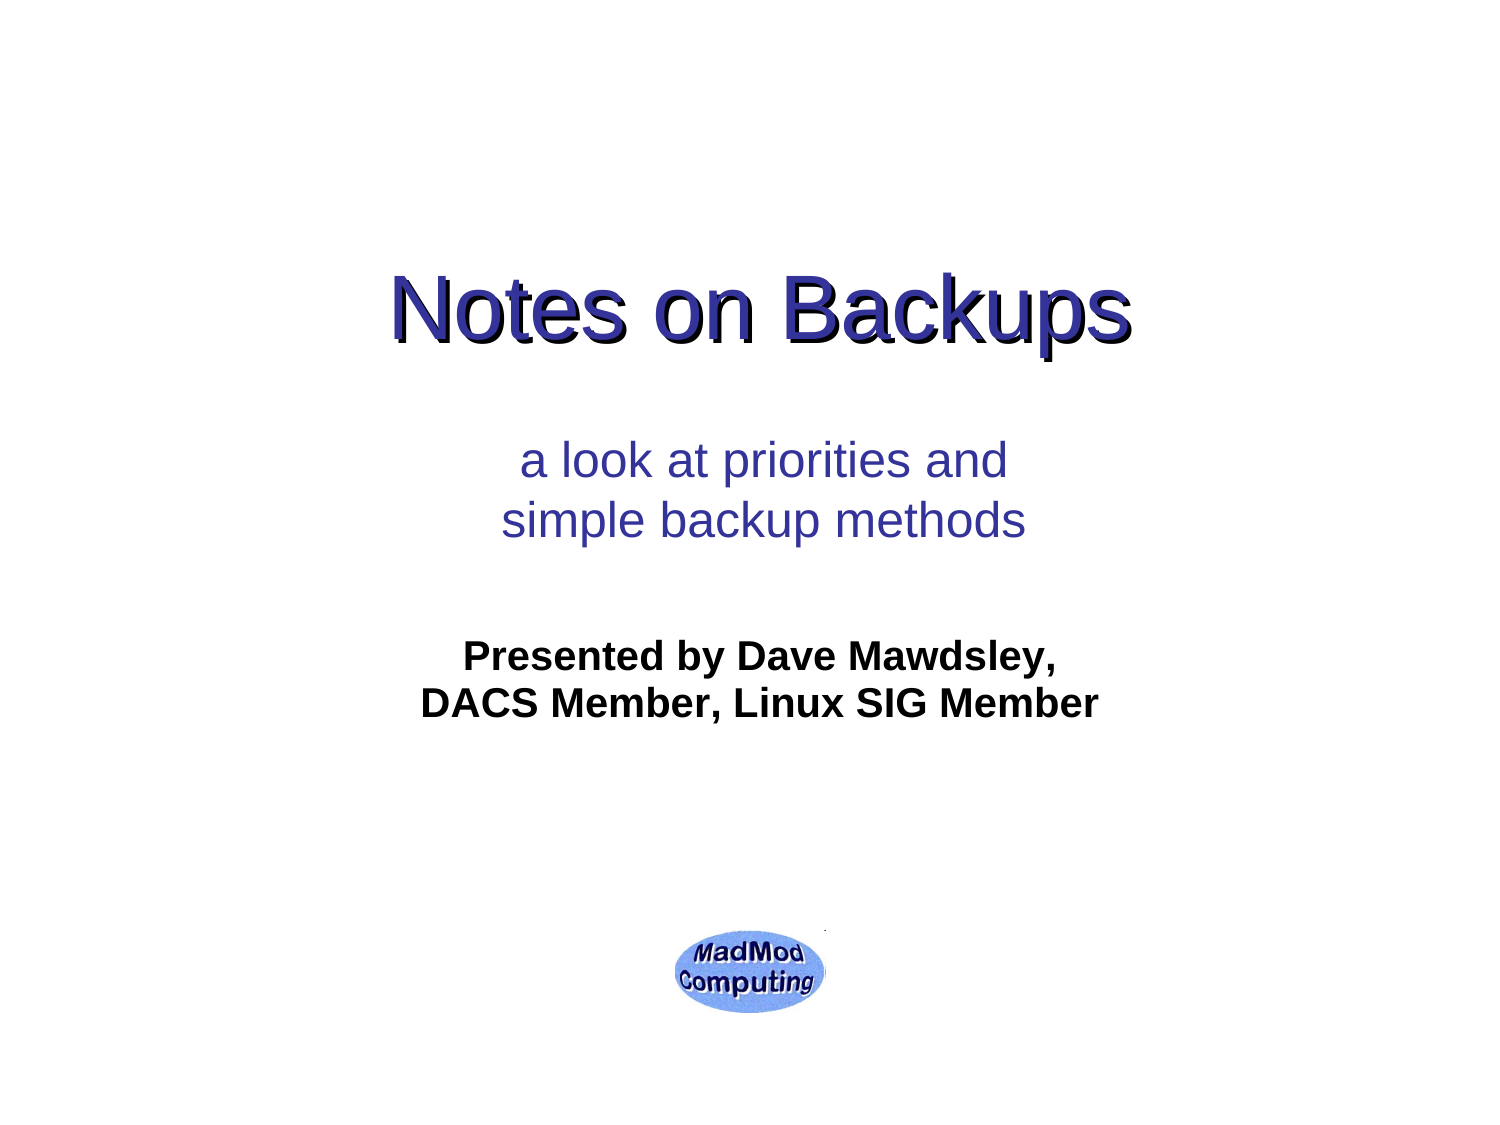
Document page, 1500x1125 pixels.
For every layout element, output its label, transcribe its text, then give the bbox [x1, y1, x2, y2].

subtitle Presented by Dave Mawdsley, DACS Member, Linux SIG Member [47, 632, 1398, 1046]
text_box a look at priorities and simple backup methods [337, 450, 1163, 526]
picture [675, 930, 826, 1013]
title Notes on Backups [215, 224, 1304, 391]
